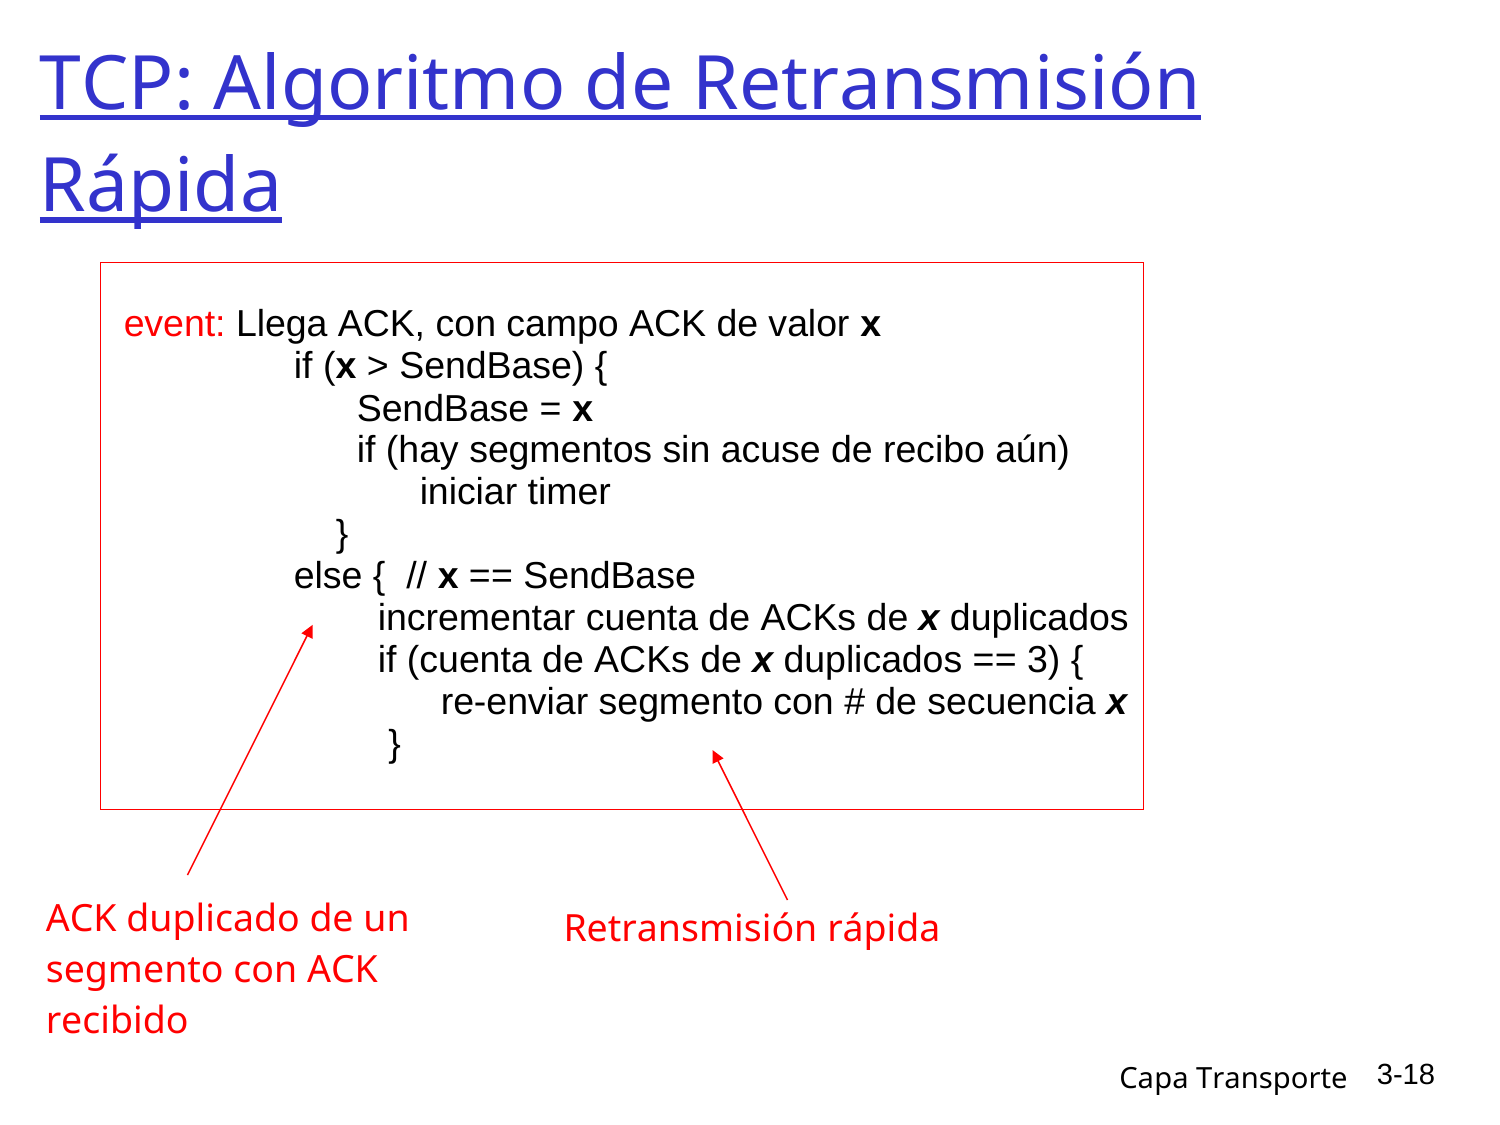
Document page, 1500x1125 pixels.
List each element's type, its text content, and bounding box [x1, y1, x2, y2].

text_box Retransmisión rápida [548, 894, 956, 961]
text_box ACK duplicado de un segmento con ACK recibido [31, 883, 426, 1053]
title TCP: Algoritmo de Retransmisión Rápida [24, 37, 1476, 225]
text_box event: Llega ACK, con campo ACK de valor x if (x > SendBase) { SendBase = x if (hay segmentos sin acuse de recibo aún) iniciar timer } else { // x == SendBase incrementar cuenta de ACKs de x duplicados if (cuenta de ACKs de x duplicados == 3) { re-enviar segmento con # de secuencia x } [100, 262, 1144, 810]
